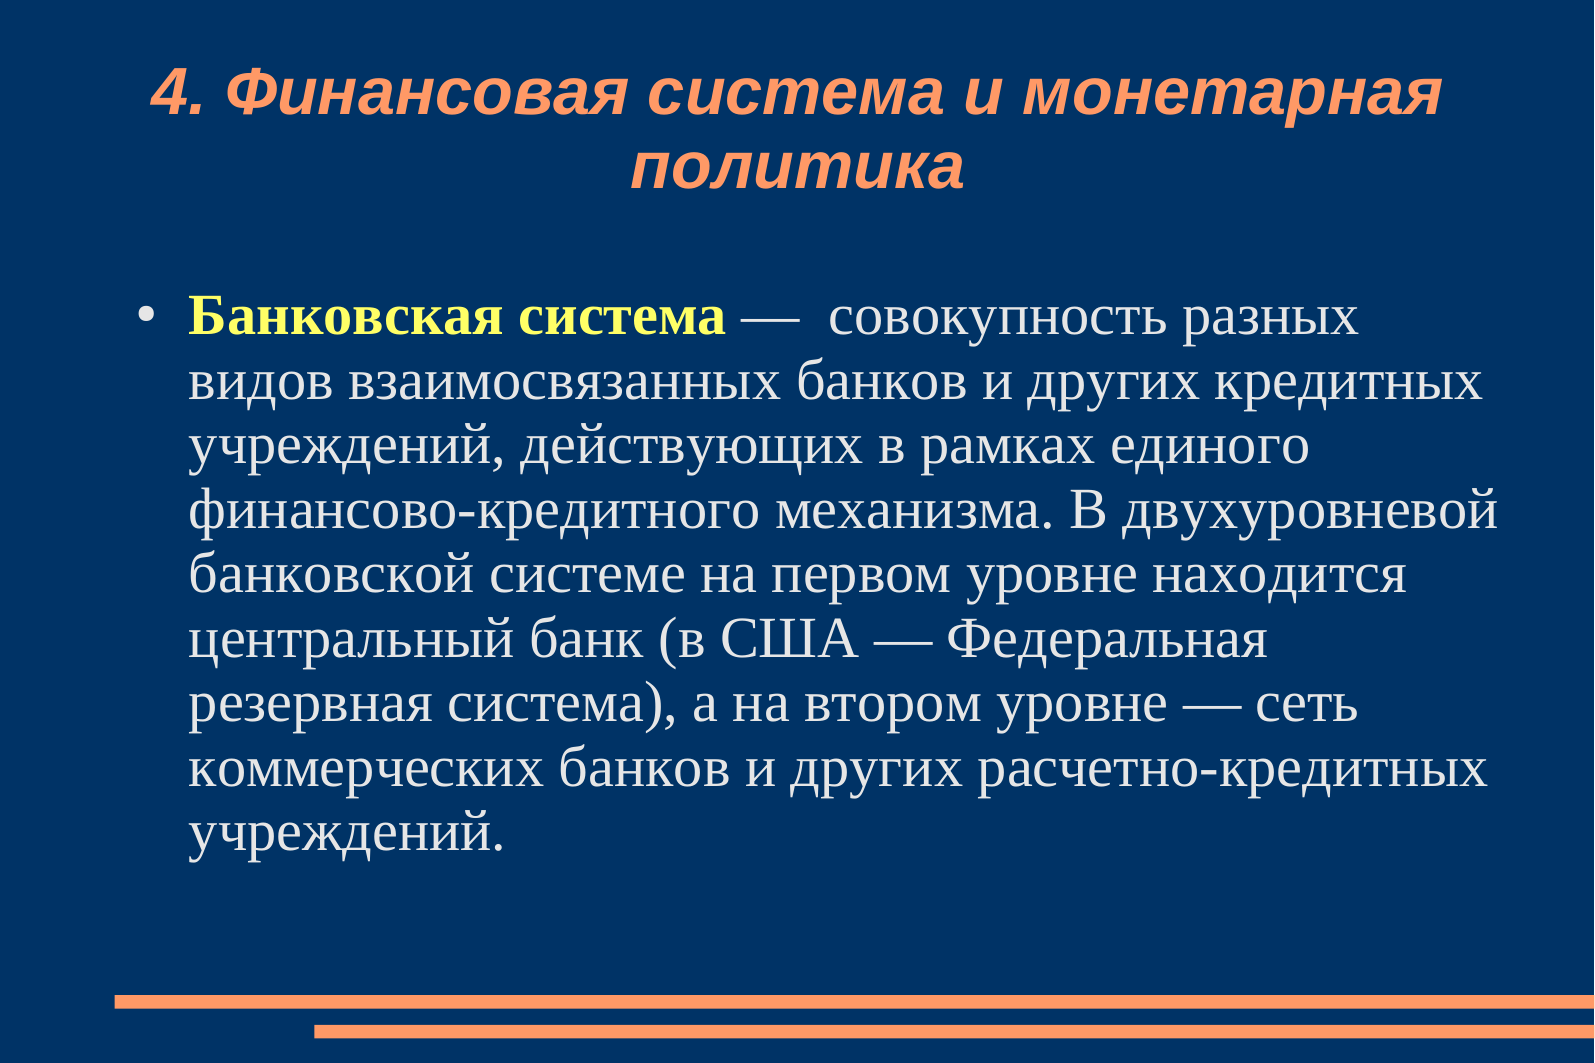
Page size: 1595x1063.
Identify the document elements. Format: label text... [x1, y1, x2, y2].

title 4. Финансовая система и монетарная политика [117, 47, 1479, 210]
list Банковская система — совокупность разных видов взаимосвязанных банков и других кредитных учреждений, действующих в рамках единого финансово-кредитного механизма. В двухуровневой банковской системе на первом уровне находится центральный банк (в США — Федеральная резервная система), а на втором уровне — сеть коммерческих банков и других расчетно-кредитных учреждений. [118, 282, 1506, 977]
